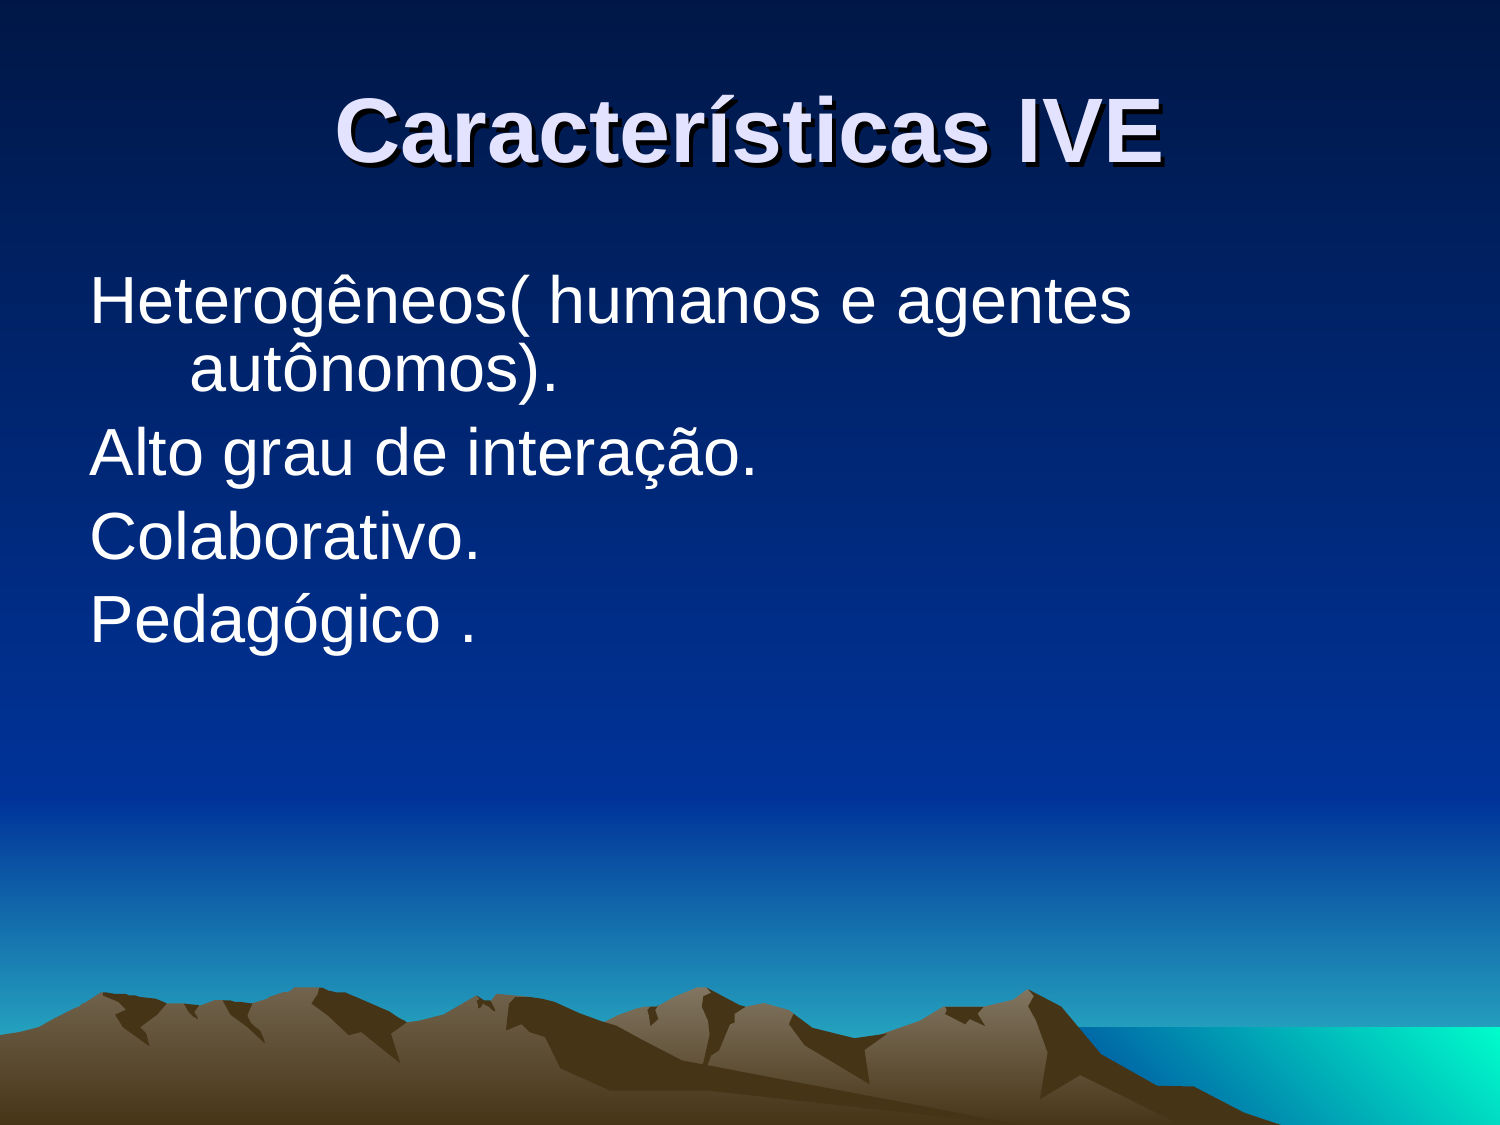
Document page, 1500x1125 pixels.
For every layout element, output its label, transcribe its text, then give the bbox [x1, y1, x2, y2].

title Características IVE [75, 5, 1426, 257]
list Heterogêneos( humanos e agentes autônomos). Alto grau de interação. Colaborativo. Pedagógico . [75, 262, 1426, 1016]
